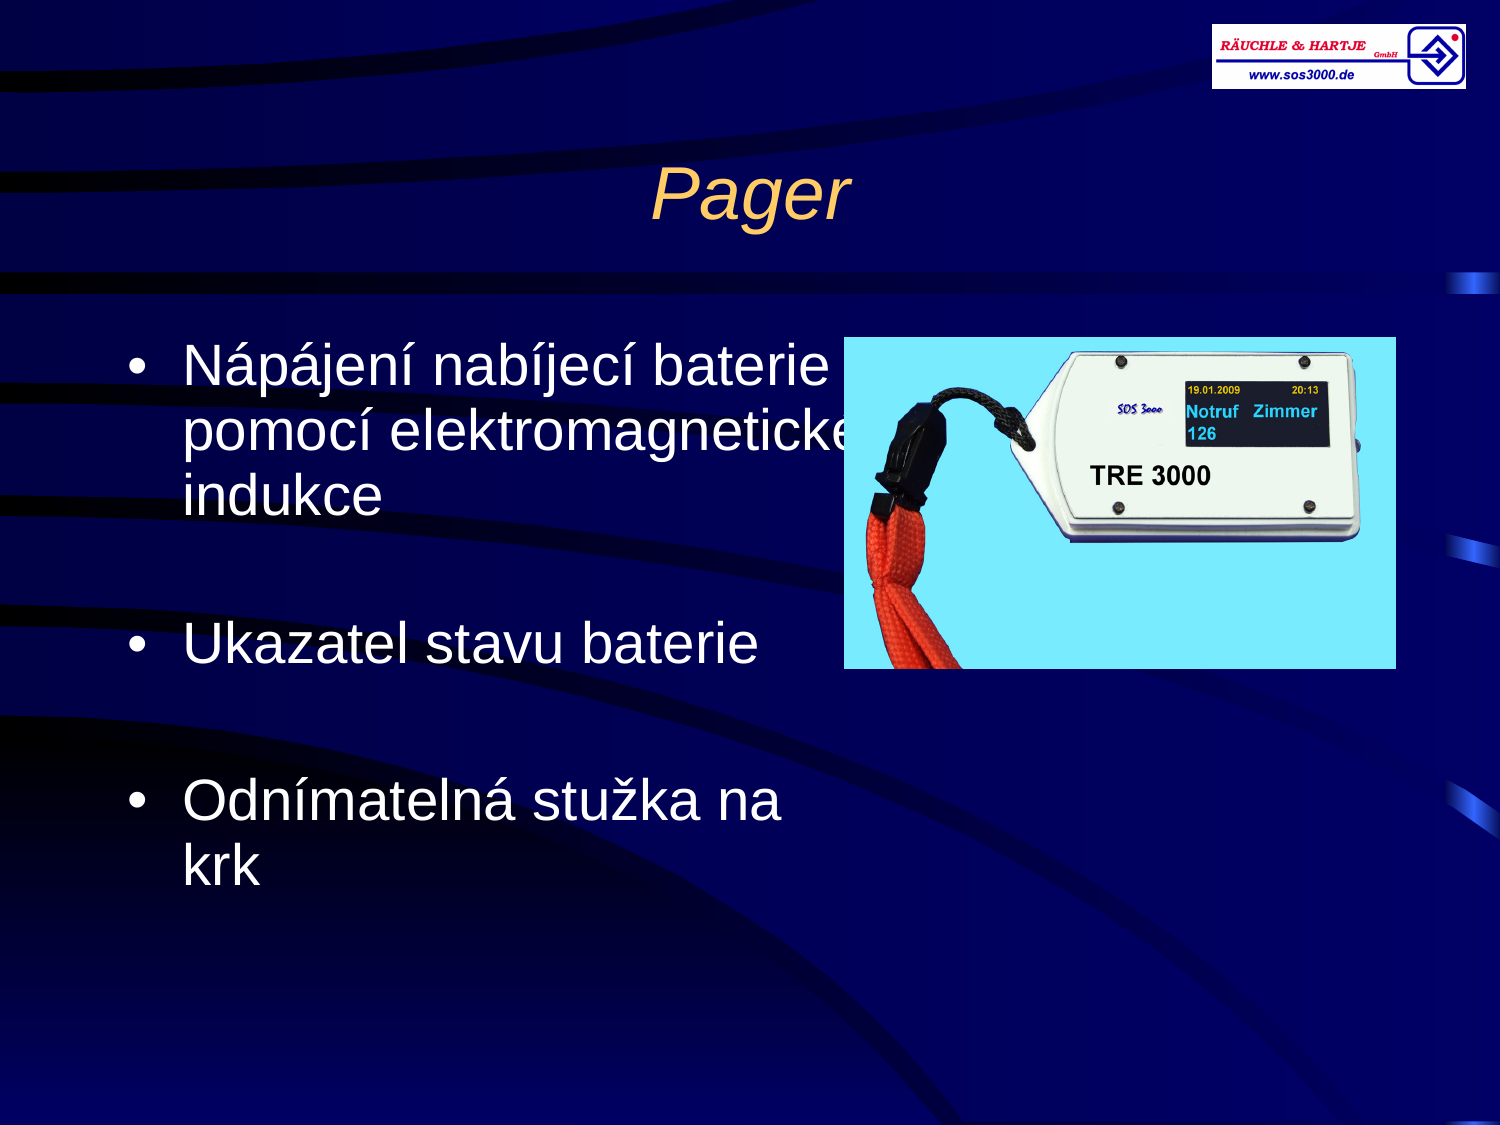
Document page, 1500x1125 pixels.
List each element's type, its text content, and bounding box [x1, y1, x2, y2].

list Nápájení nabíjecí baterie pomocí elektromagnetické indukce Ukazatel stavu baterie Odnímatelná stužka na krk [112, 324, 892, 1047]
picture [844, 337, 1396, 669]
title Pager [112, 99, 1388, 288]
picture [1212, 24, 1466, 89]
